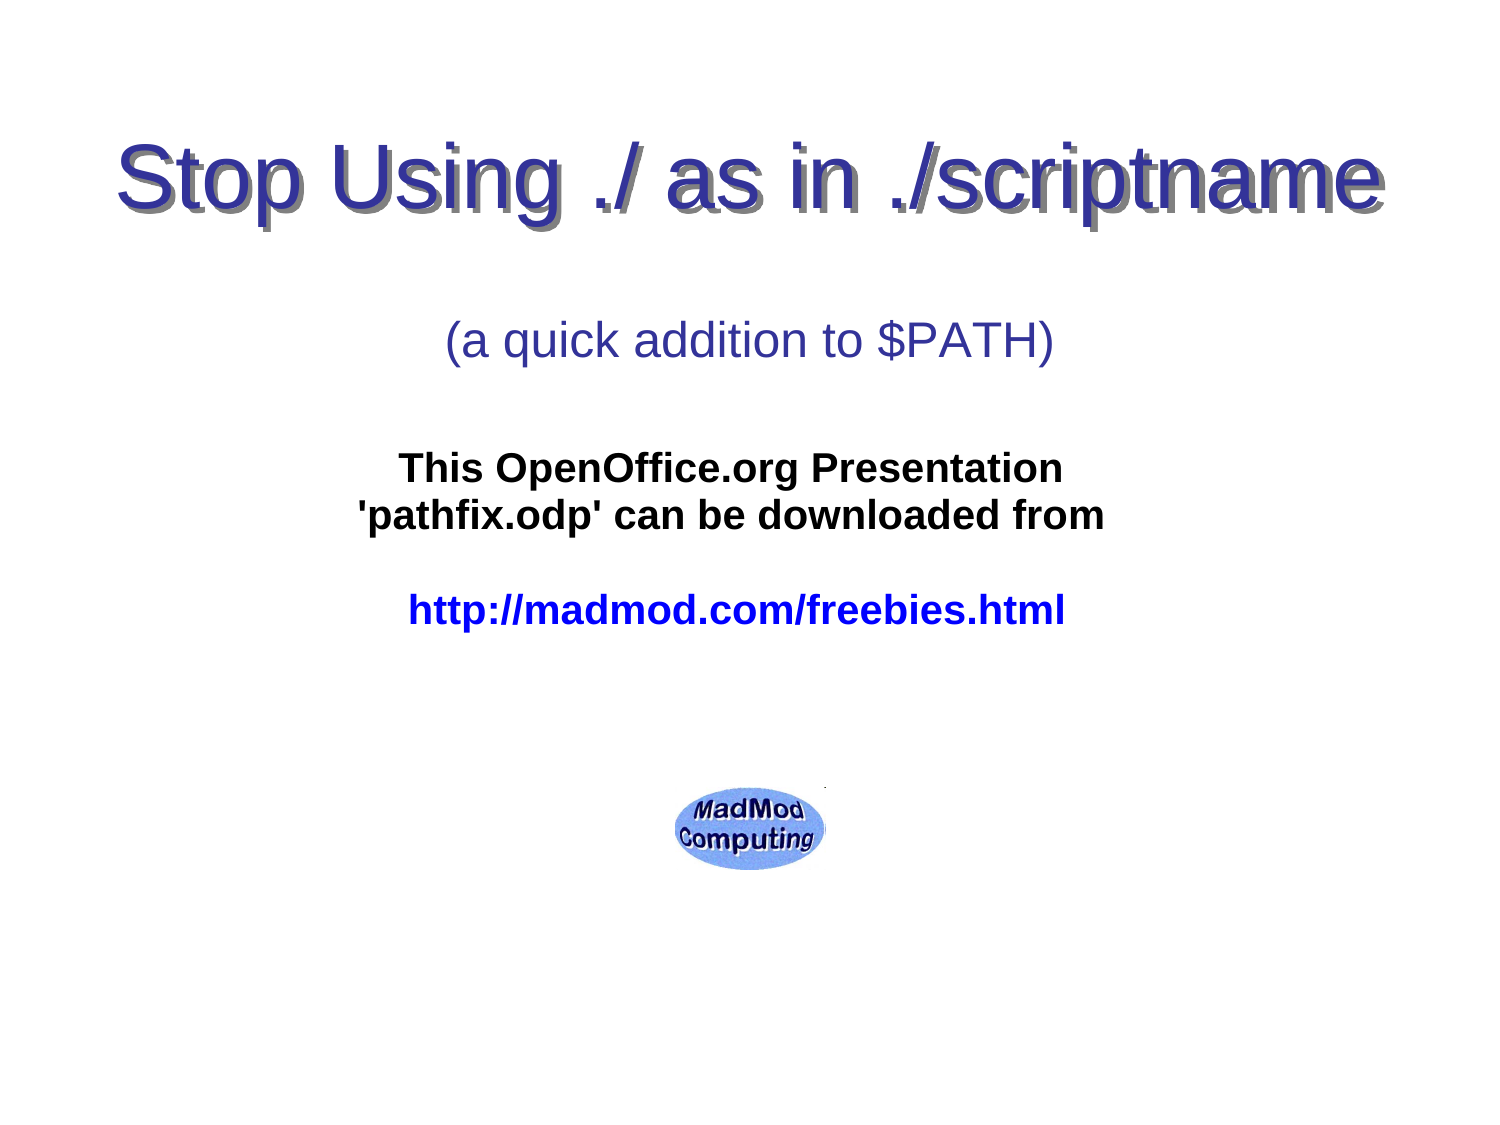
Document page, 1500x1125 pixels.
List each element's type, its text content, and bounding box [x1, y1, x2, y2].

title Stop Using ./ as in ./scriptname [75, 116, 1426, 238]
subtitle This OpenOffice.org Presentation 'pathfix.odp' can be downloaded from http://madmod.com/freebies.html [225, 444, 1163, 676]
text_box (a quick addition to $PATH) [300, 299, 1201, 376]
picture [675, 787, 826, 870]
